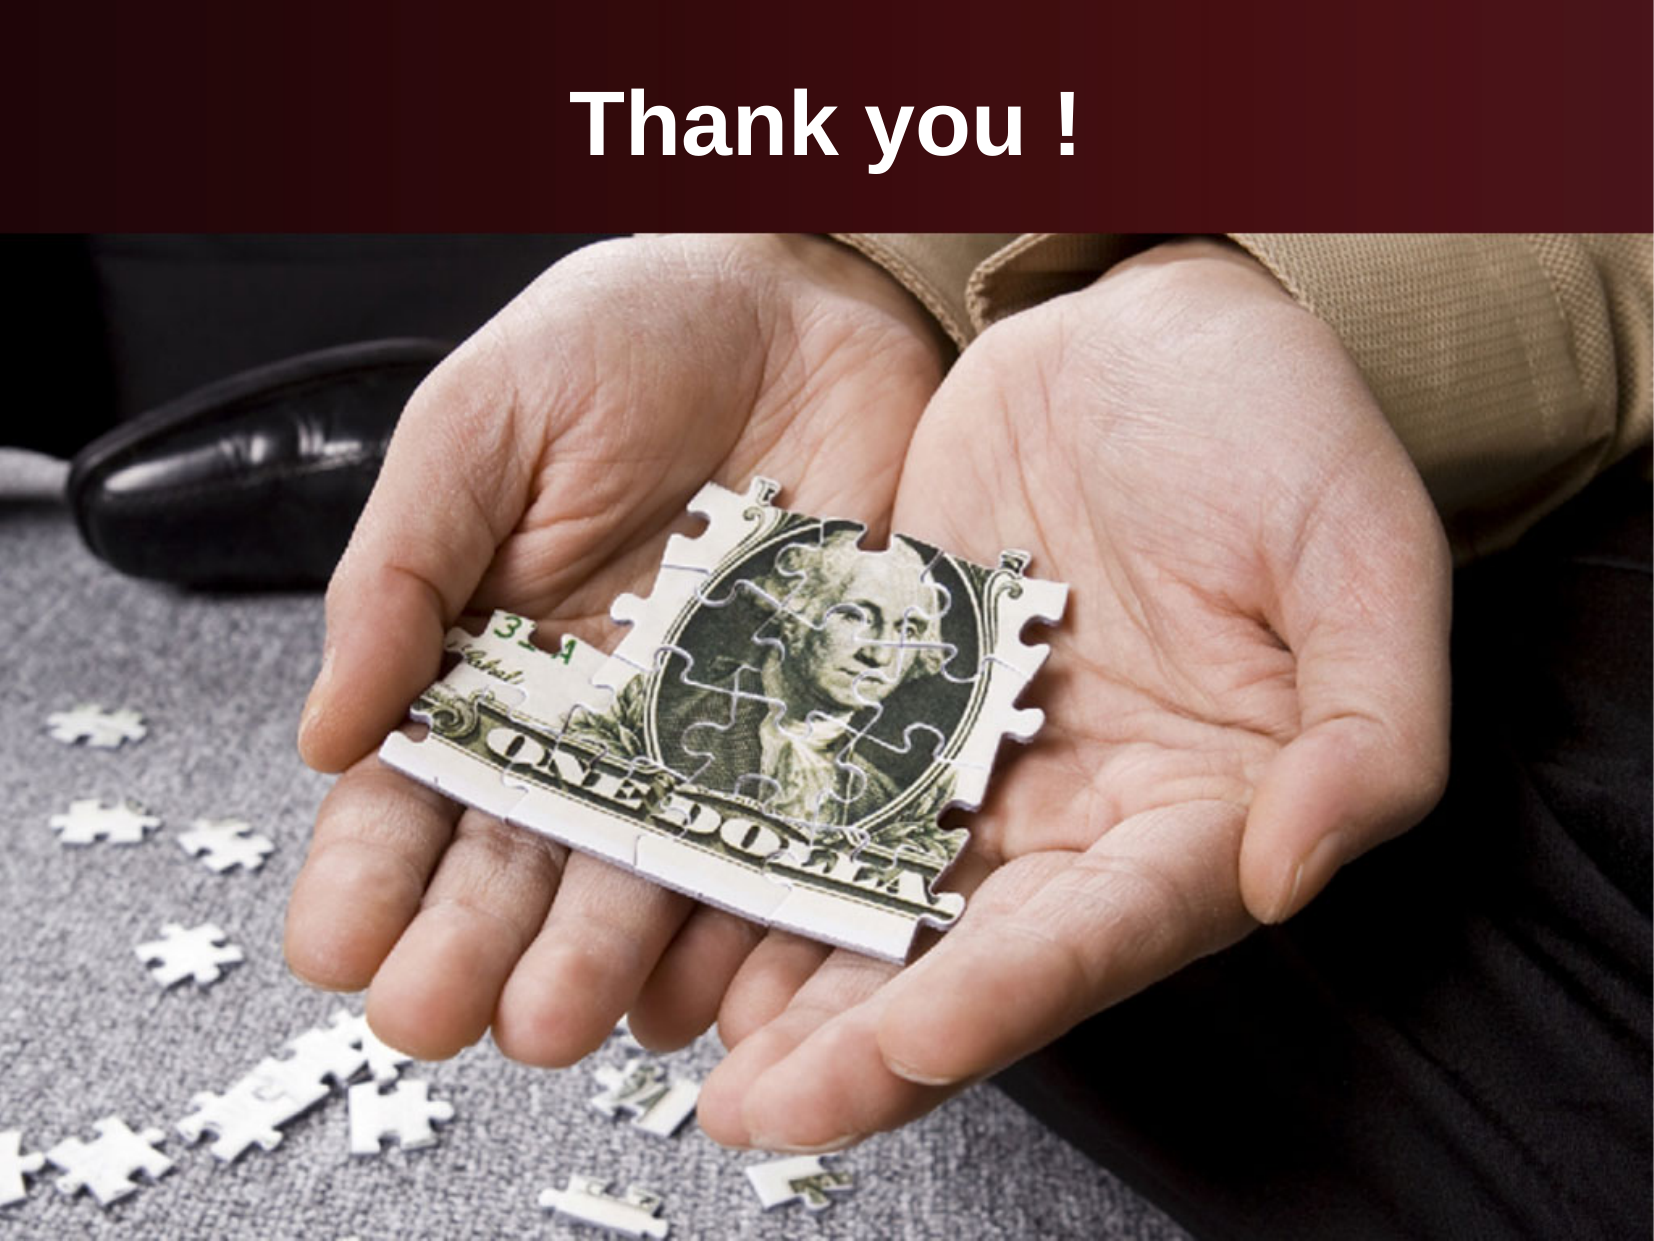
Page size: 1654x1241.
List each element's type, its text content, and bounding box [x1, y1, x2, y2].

title Thank you ! [82, 19, 1571, 228]
picture [0, 0, 1654, 1241]
